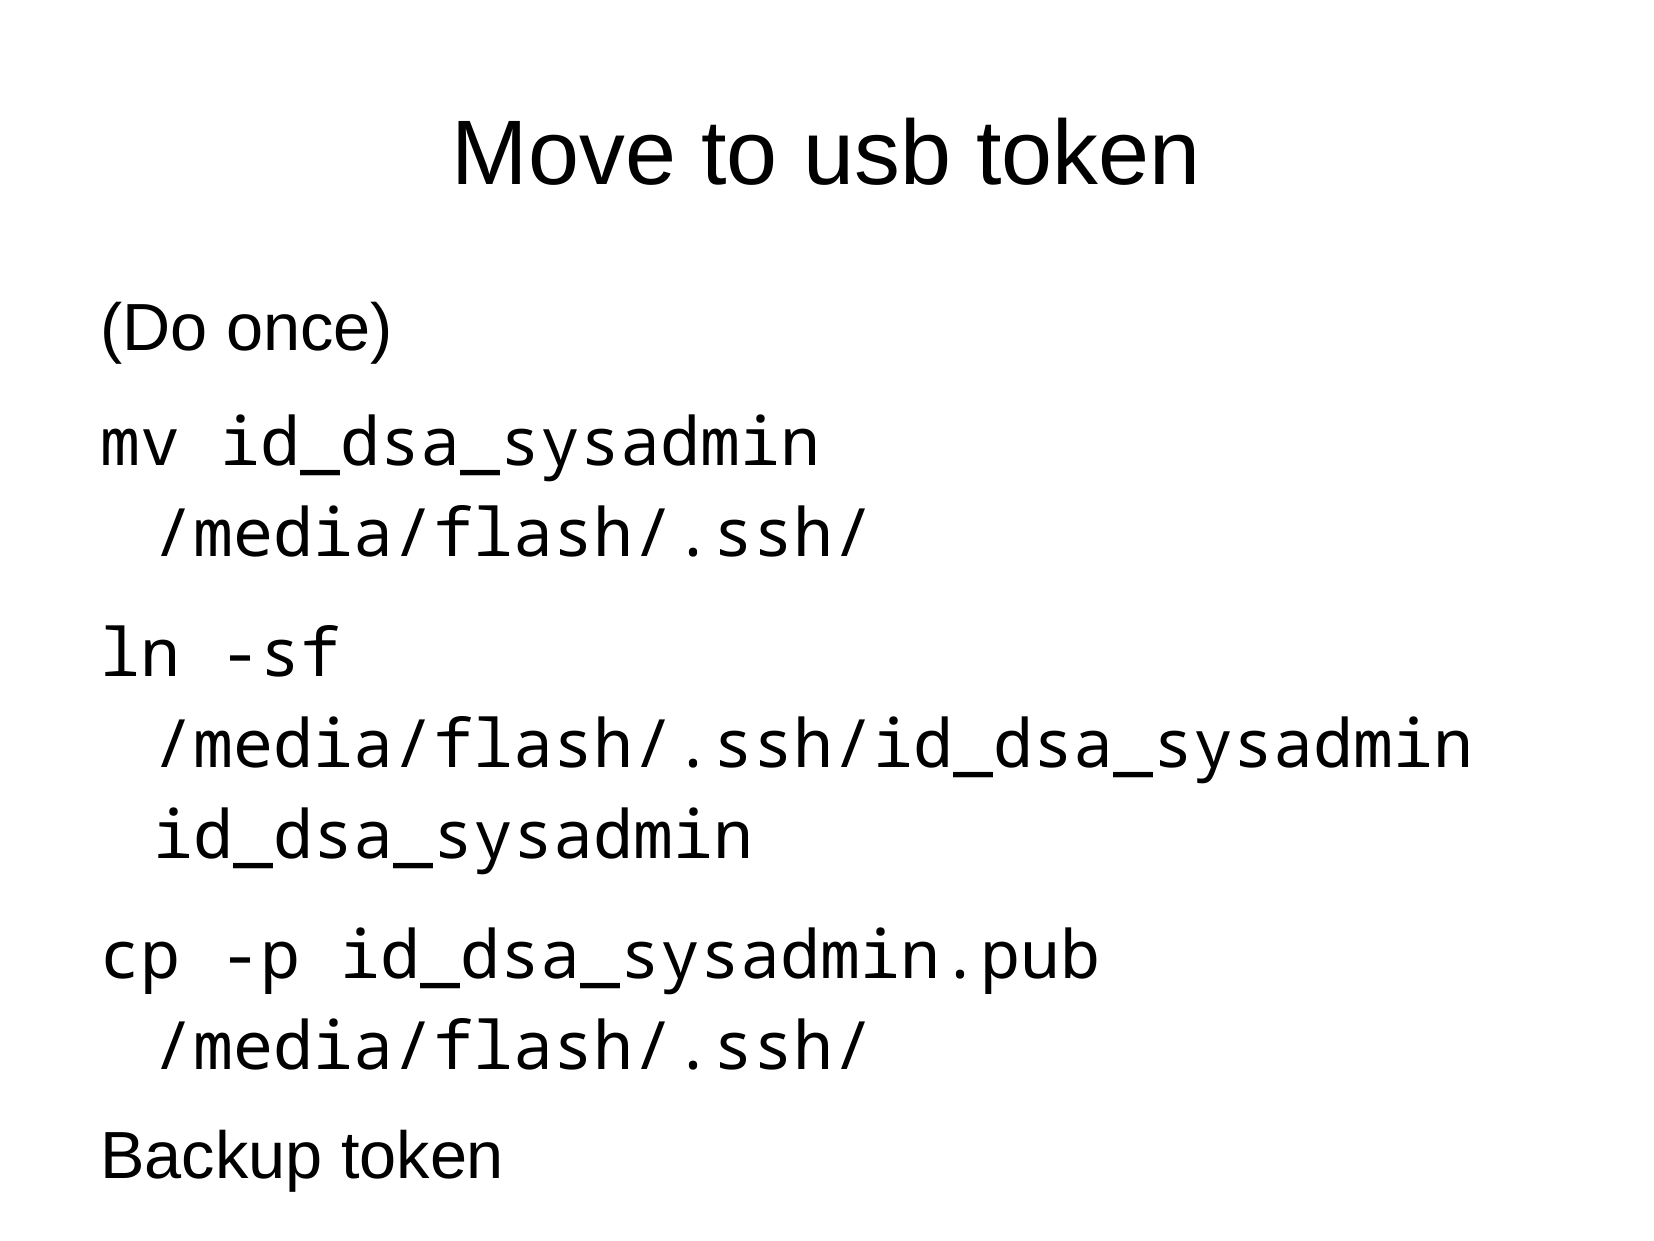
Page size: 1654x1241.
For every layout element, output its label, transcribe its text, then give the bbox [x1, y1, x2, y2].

title Move to usb token [82, 56, 1571, 250]
list (Do once) mv id_dsa_sysadmin /media/flash/.ssh/ ln -sf /media/flash/.ssh/id_dsa_sysadmin id_dsa_sysadmin cp -p id_dsa_sysadmin.pub /media/flash/.ssh/ Backup token [82, 290, 1571, 1163]
